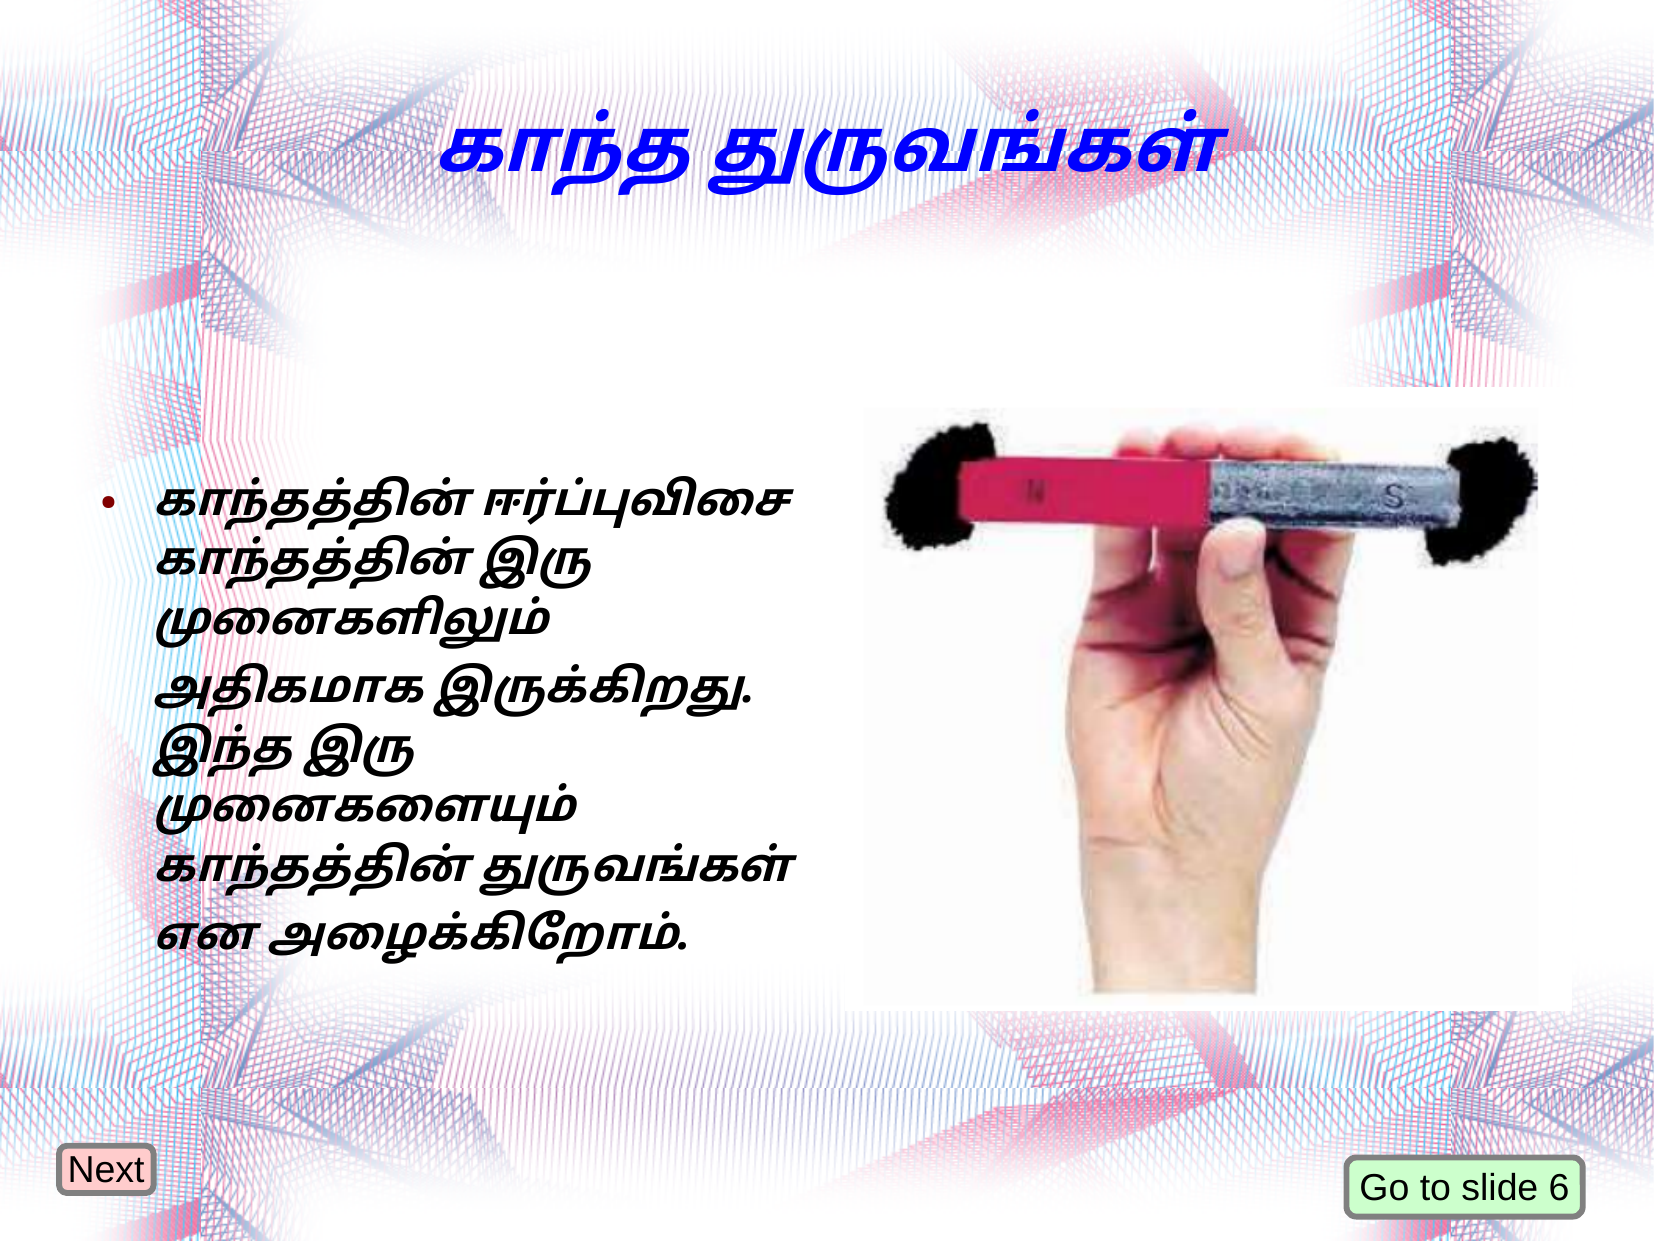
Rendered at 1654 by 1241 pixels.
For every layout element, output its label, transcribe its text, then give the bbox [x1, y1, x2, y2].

list காந்தத்தின் ஈர்ப்புவிசை காந்தத்தின் இரு முனைகளிலும் அதிகமாக இருக்கிறது. இந்த இரு முனைகளையும் காந்தத்தின் துருவங்கள் என அழைக்கிறோம். [82, 290, 809, 1109]
text_box Next [59, 1145, 154, 1194]
text_box Go to slide 6 [1346, 1157, 1583, 1217]
title காந்த துருவங்கள் [82, 49, 1571, 257]
picture [0, 0, 1654, 1241]
